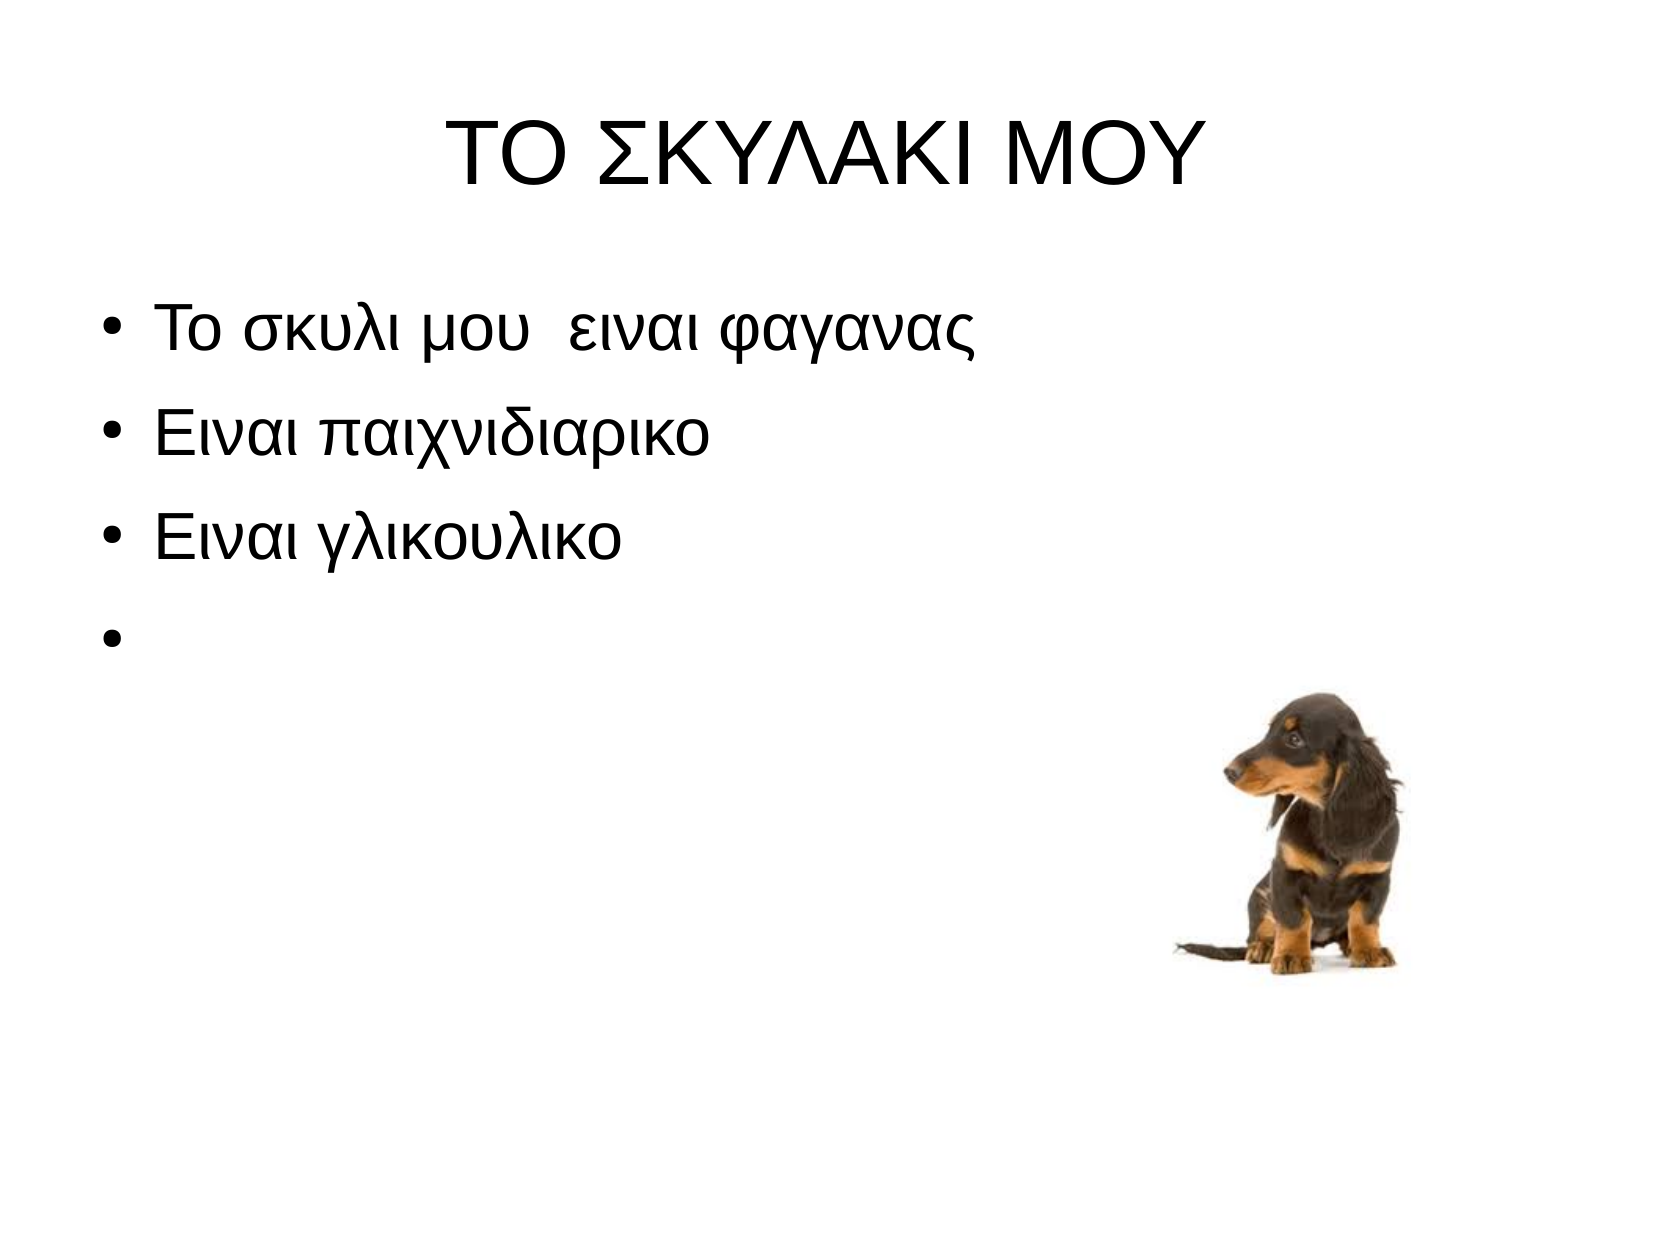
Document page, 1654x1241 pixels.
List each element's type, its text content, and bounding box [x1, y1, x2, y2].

title ΤΟ ΣΚΥΛΑΚΙ ΜΟΥ [82, 49, 1571, 257]
picture [1110, 636, 1447, 1004]
list Το σκυλι μου ειναι φαγανας Ειναι παιχνιδιαρικο Ειναι γλικουλικο [82, 290, 1571, 1109]
